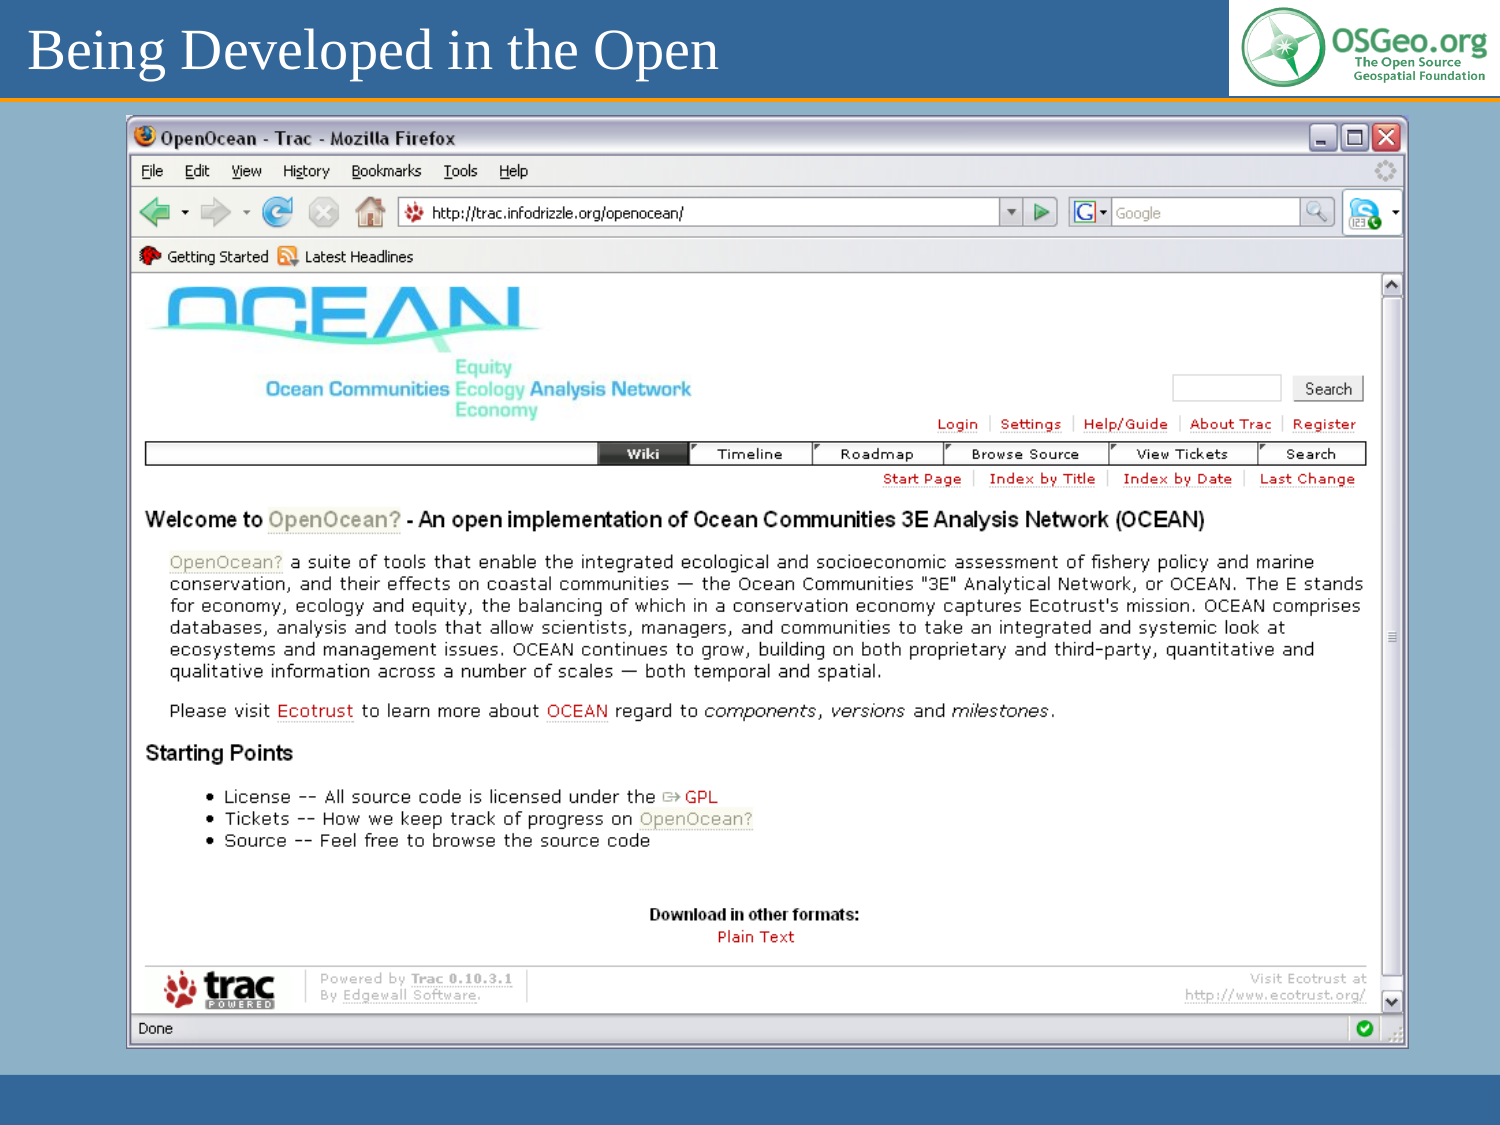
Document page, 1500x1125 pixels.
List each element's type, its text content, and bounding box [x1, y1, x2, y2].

title Being Developed in the Open [12, 0, 1091, 100]
picture [1228, 0, 1500, 97]
picture [126, 115, 1409, 1049]
